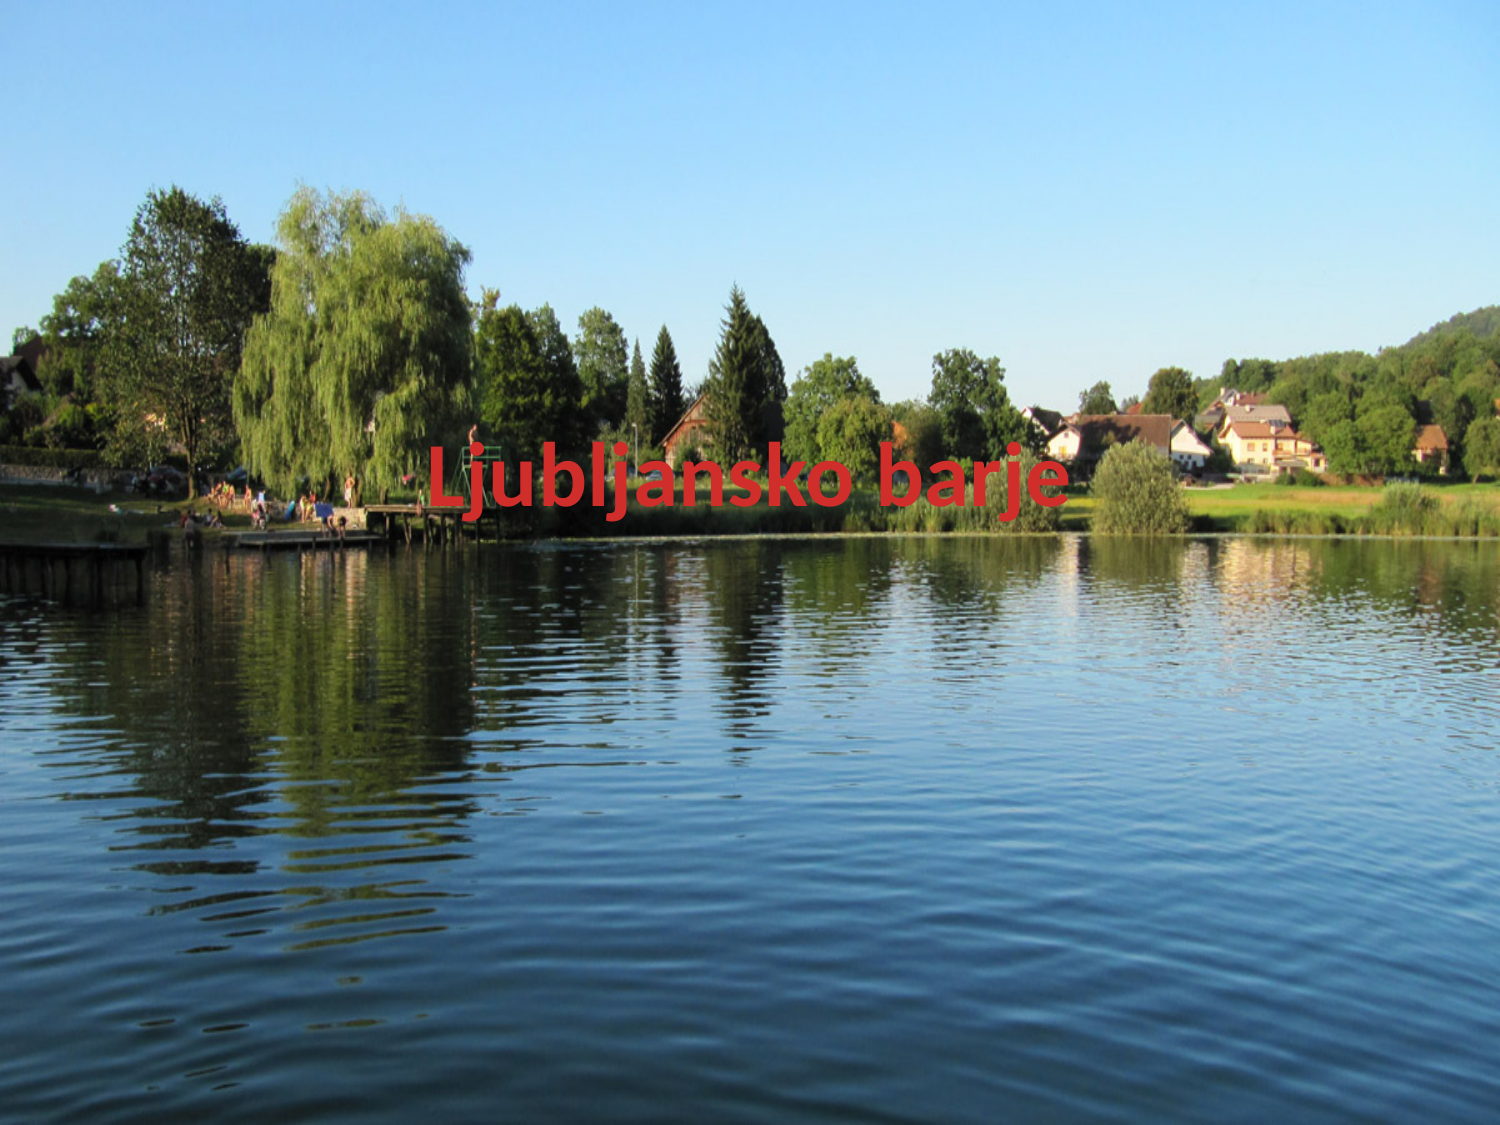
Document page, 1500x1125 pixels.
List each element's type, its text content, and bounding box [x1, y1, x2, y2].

title Ljubljansko barje [112, 349, 1388, 591]
picture [0, 0, 1500, 1125]
